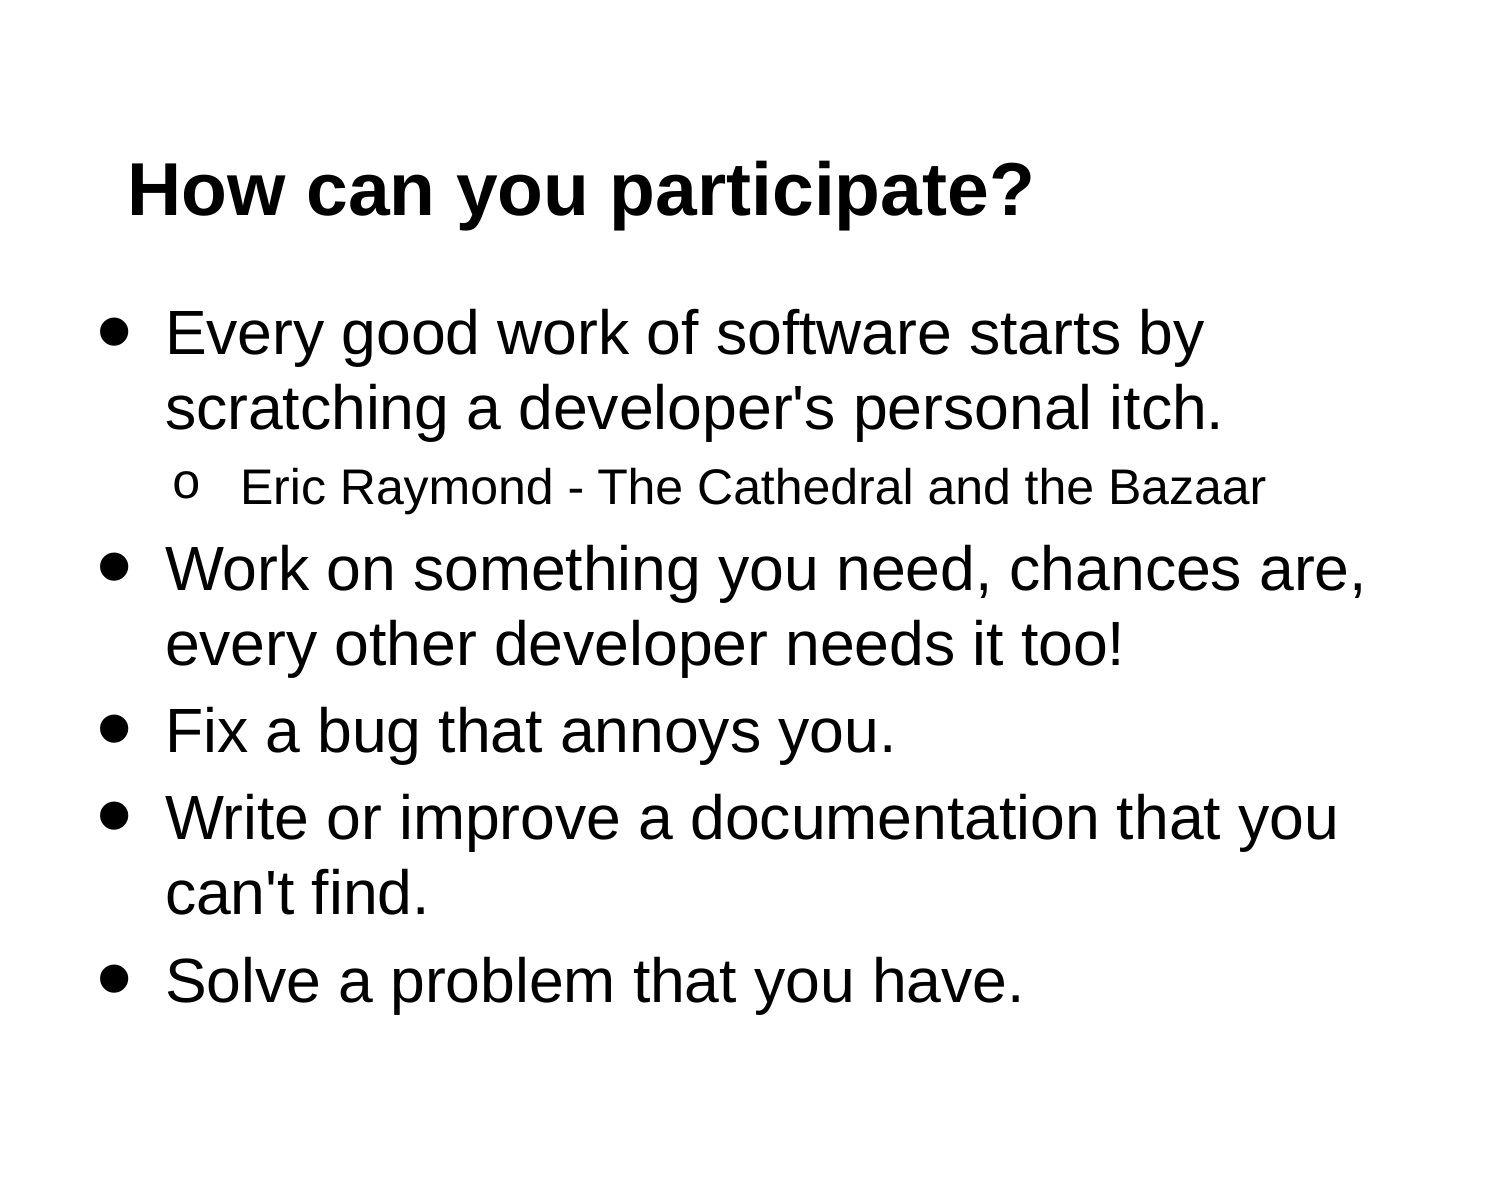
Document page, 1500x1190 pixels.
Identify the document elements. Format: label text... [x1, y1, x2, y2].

list Every good work of software starts by scratching a developer's personal itch. Eric Raymond - The Cathedral and the Bazaar Work on something you need, chances are, every other developer needs it too! Fix a bug that annoys you. Write or improve a documentation that you can't find. Solve a problem that you have. [75, 277, 1425, 1166]
title How can you participate? [75, 15, 1425, 246]
